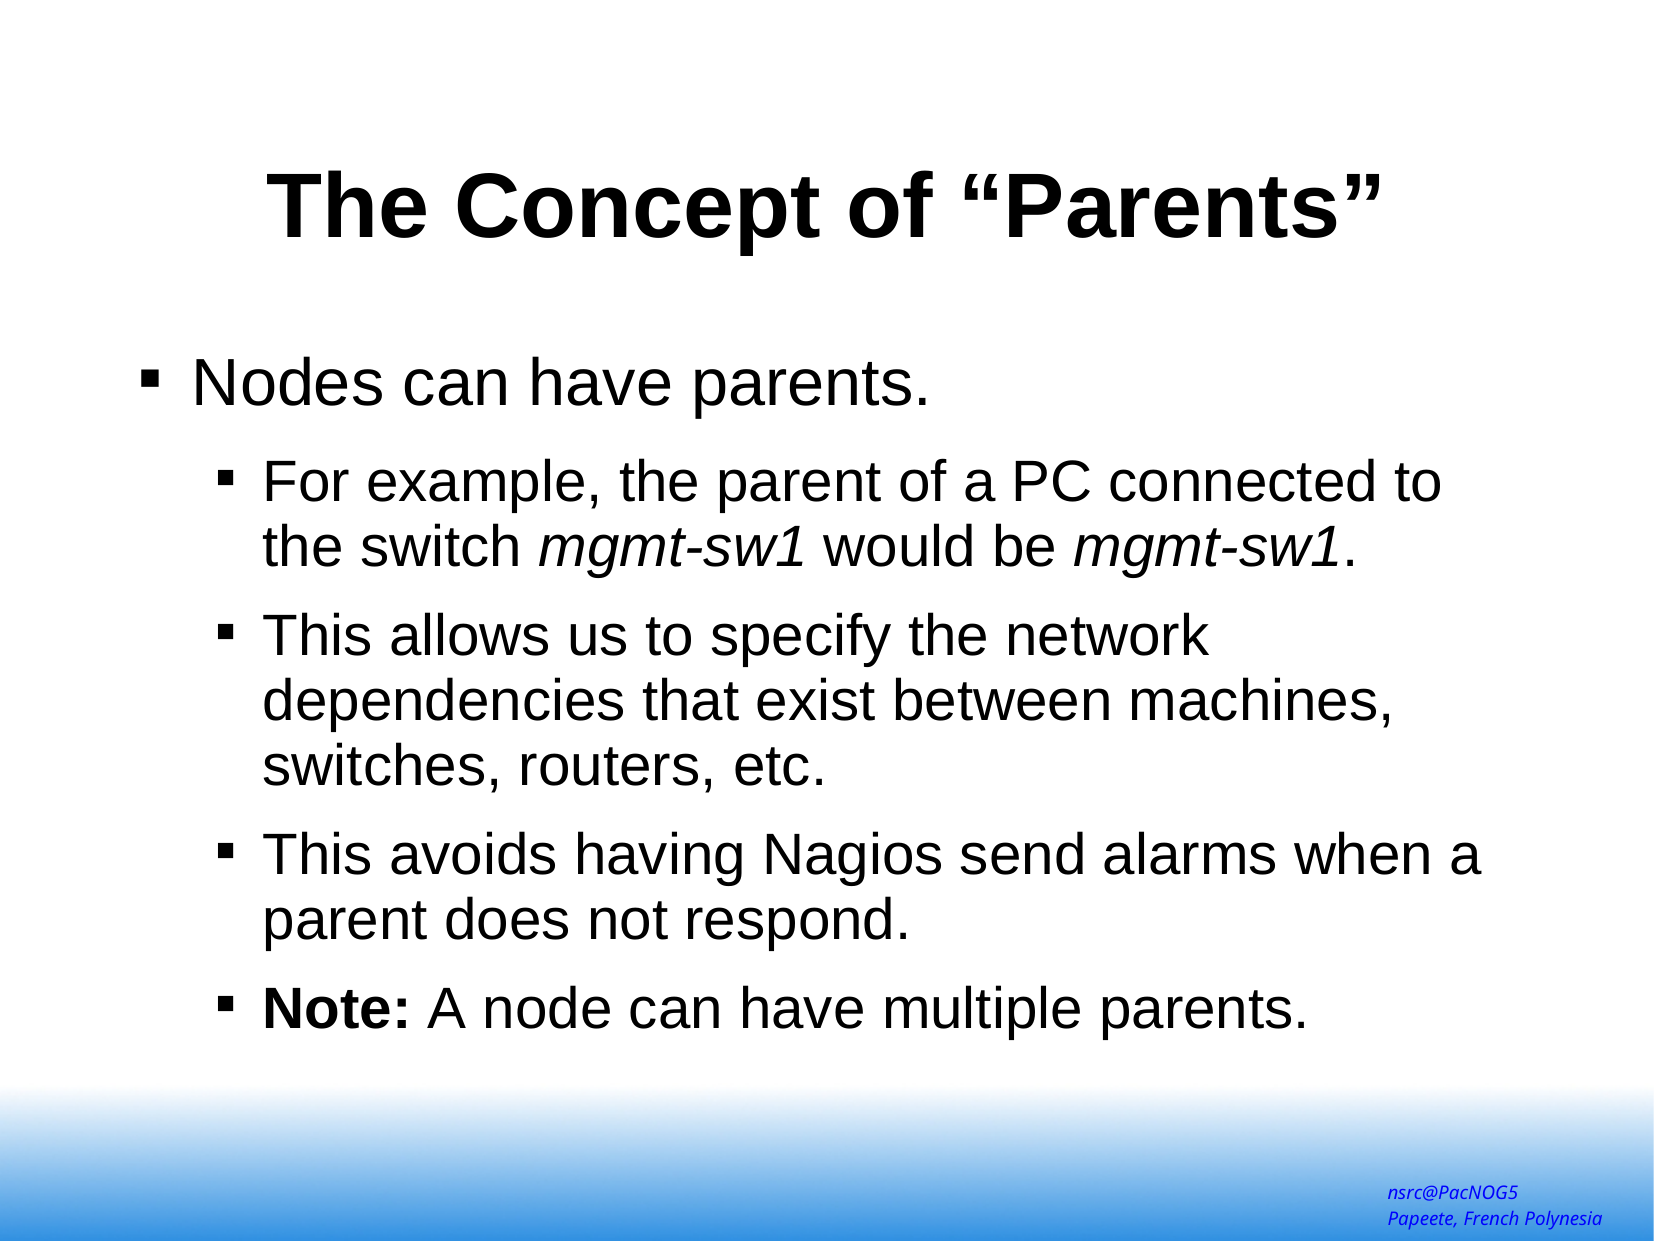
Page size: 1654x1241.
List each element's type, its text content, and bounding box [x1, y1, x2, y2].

picture [0, 1083, 1654, 1241]
list Nodes can have parents. For example, the parent of a PC connected to the switch mgmt-sw1 would be mgmt-sw1. This allows us to specify the network dependencies that exist between machines, switches, routers, etc. This avoids having Nagios send alarms when a parent does not respond. Note: A node can have multiple parents. [121, 344, 1534, 1126]
title The Concept of “Parents” [121, 102, 1534, 310]
